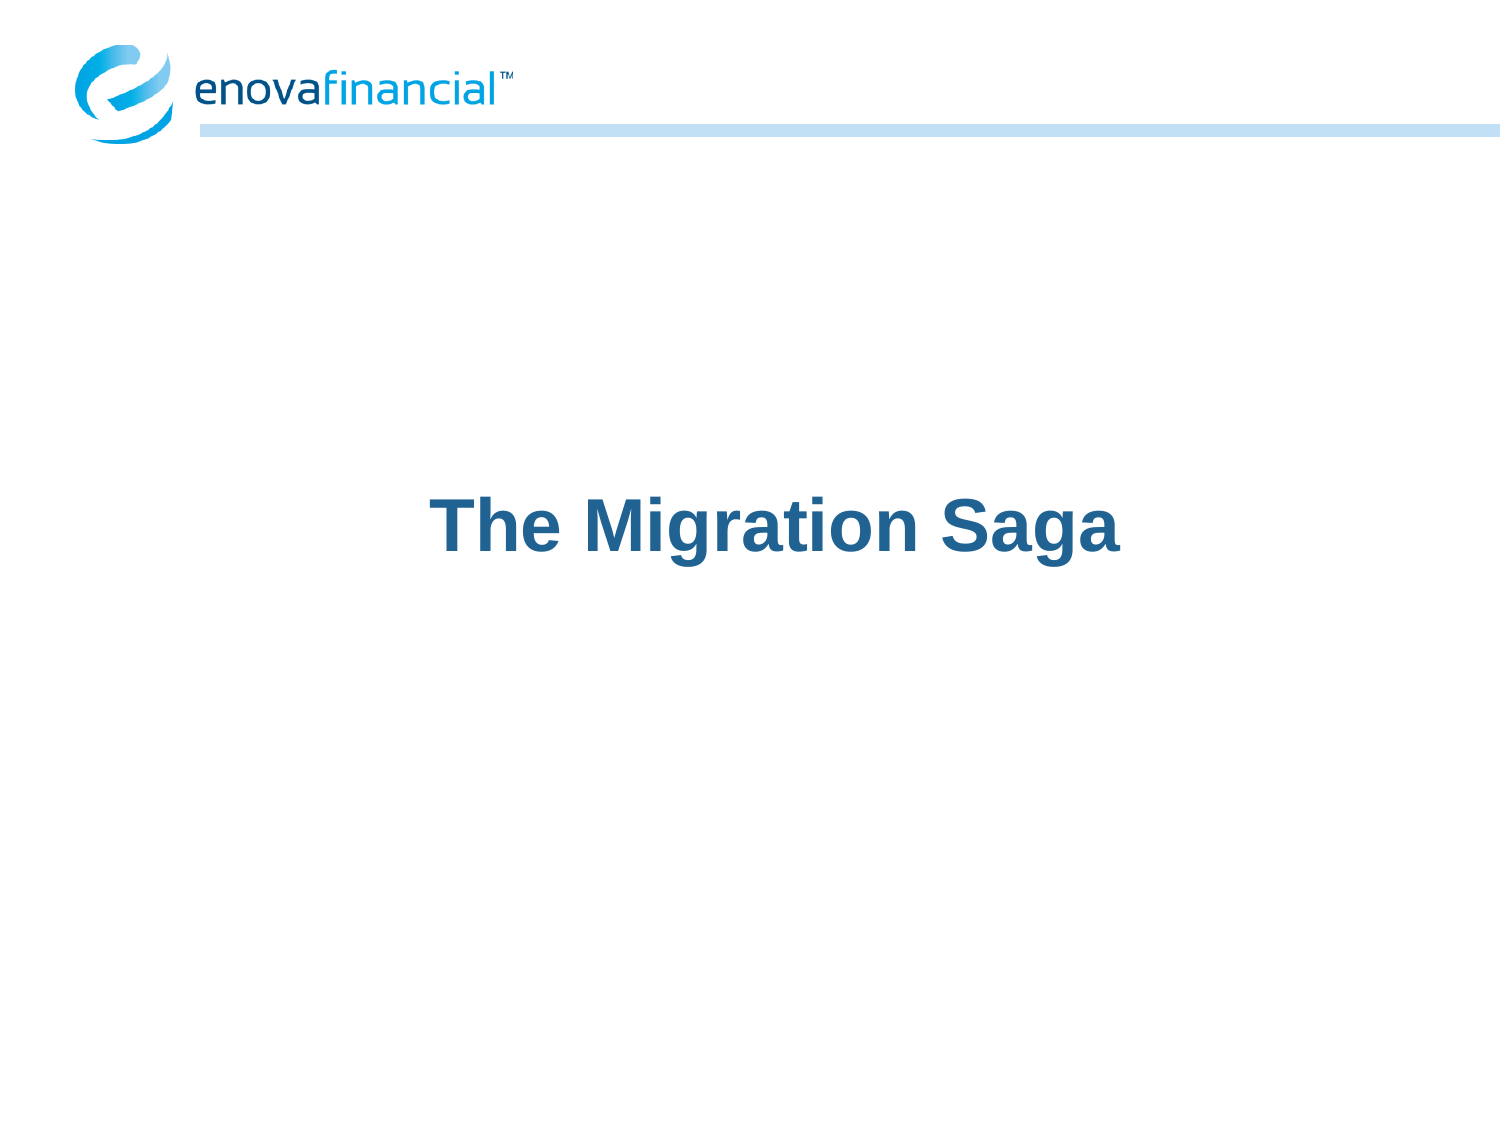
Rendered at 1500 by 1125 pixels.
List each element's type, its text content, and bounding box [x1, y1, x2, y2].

list The Migration Saga [187, 224, 1363, 826]
picture [75, 45, 1500, 144]
